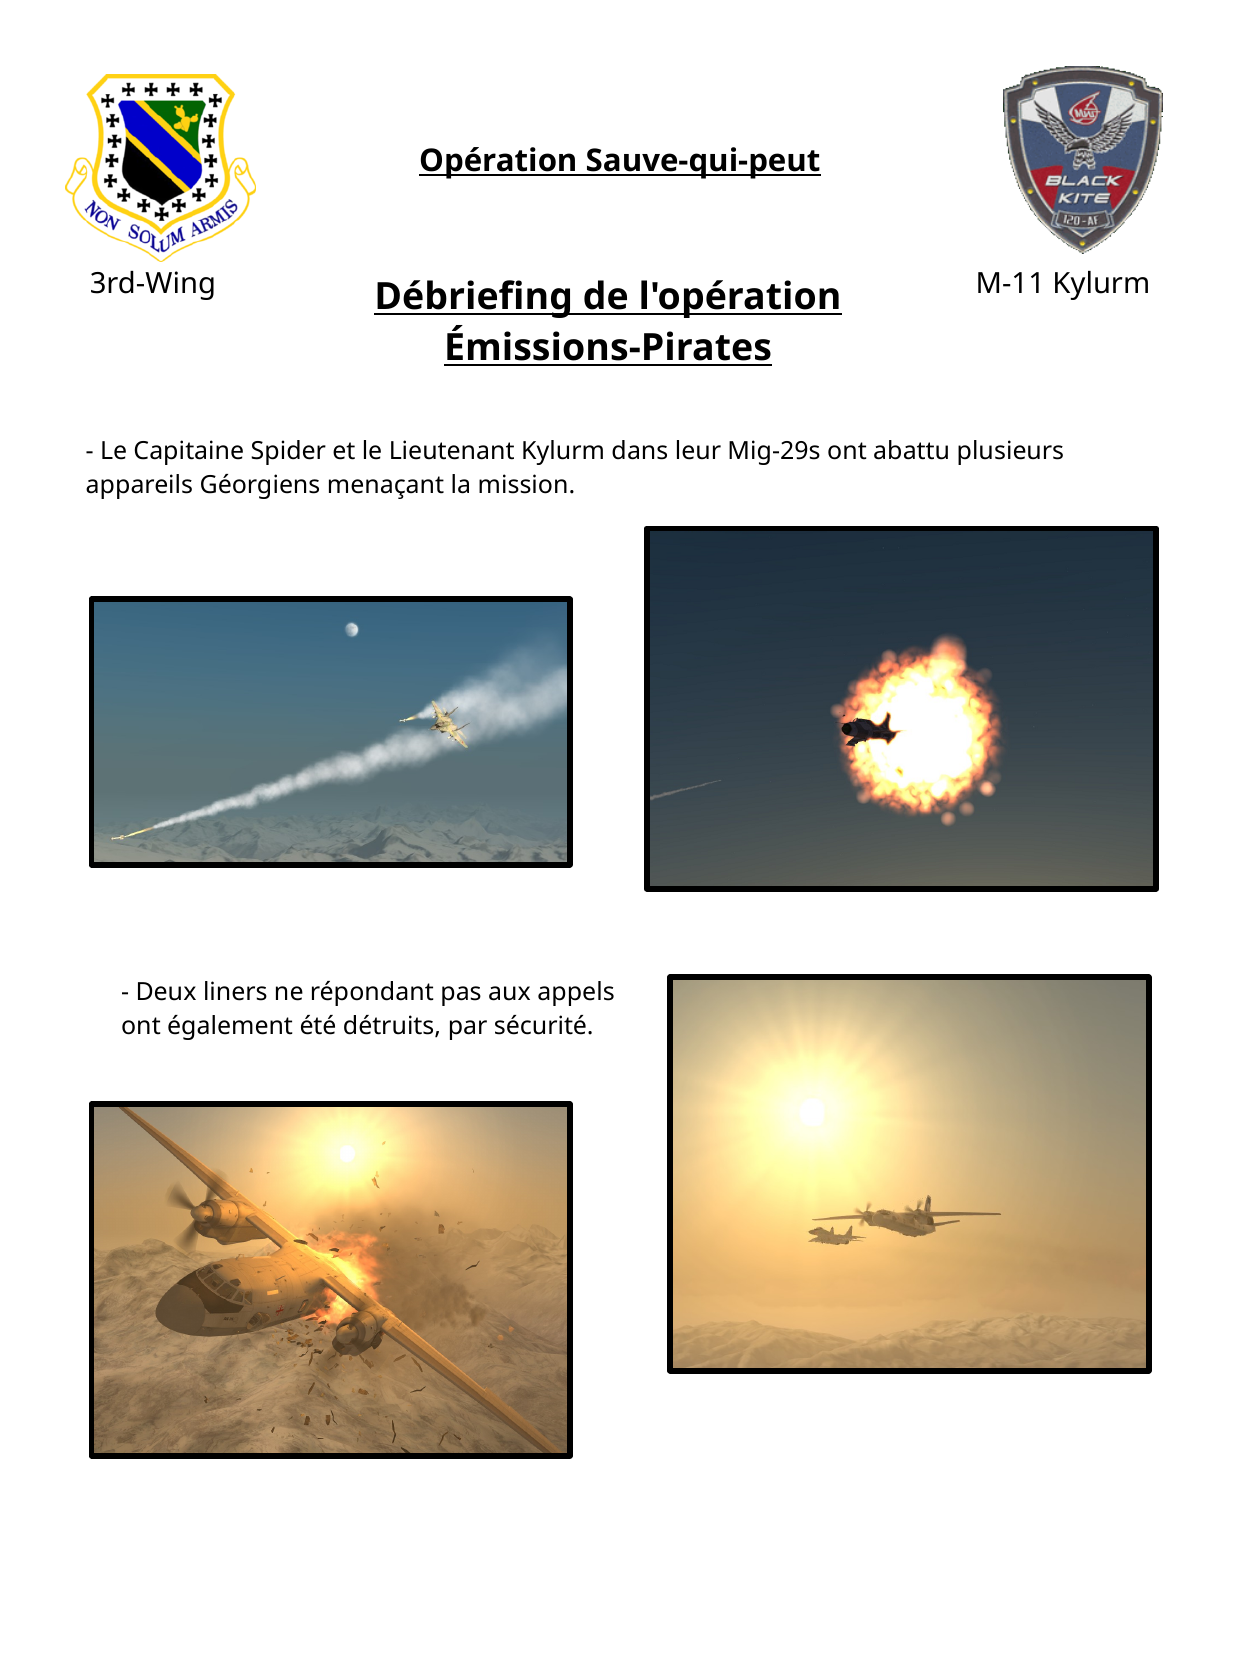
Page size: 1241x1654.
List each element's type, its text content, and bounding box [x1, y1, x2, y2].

text_box Débriefing de l'opération Émissions-Pirates [359, 262, 881, 414]
picture [65, 74, 256, 262]
picture [94, 1107, 567, 1453]
text_box - Le Capitaine Spider et le Lieutenant Kylurm dans leur Mig-29s ont abattu plusieurs appareils Géorgiens menaçant la mission. [70, 425, 1158, 546]
picture [1003, 66, 1163, 254]
picture [673, 980, 1146, 1368]
picture [649, 531, 1154, 886]
text_box - Deux liners ne répondant pas aux appels ont également été détruits, par sécurité. [106, 966, 650, 1087]
picture [94, 602, 567, 862]
title Opération Sauve-qui-peut 3rd-Wing M-11 Kylurm [62, 6, 1179, 348]
